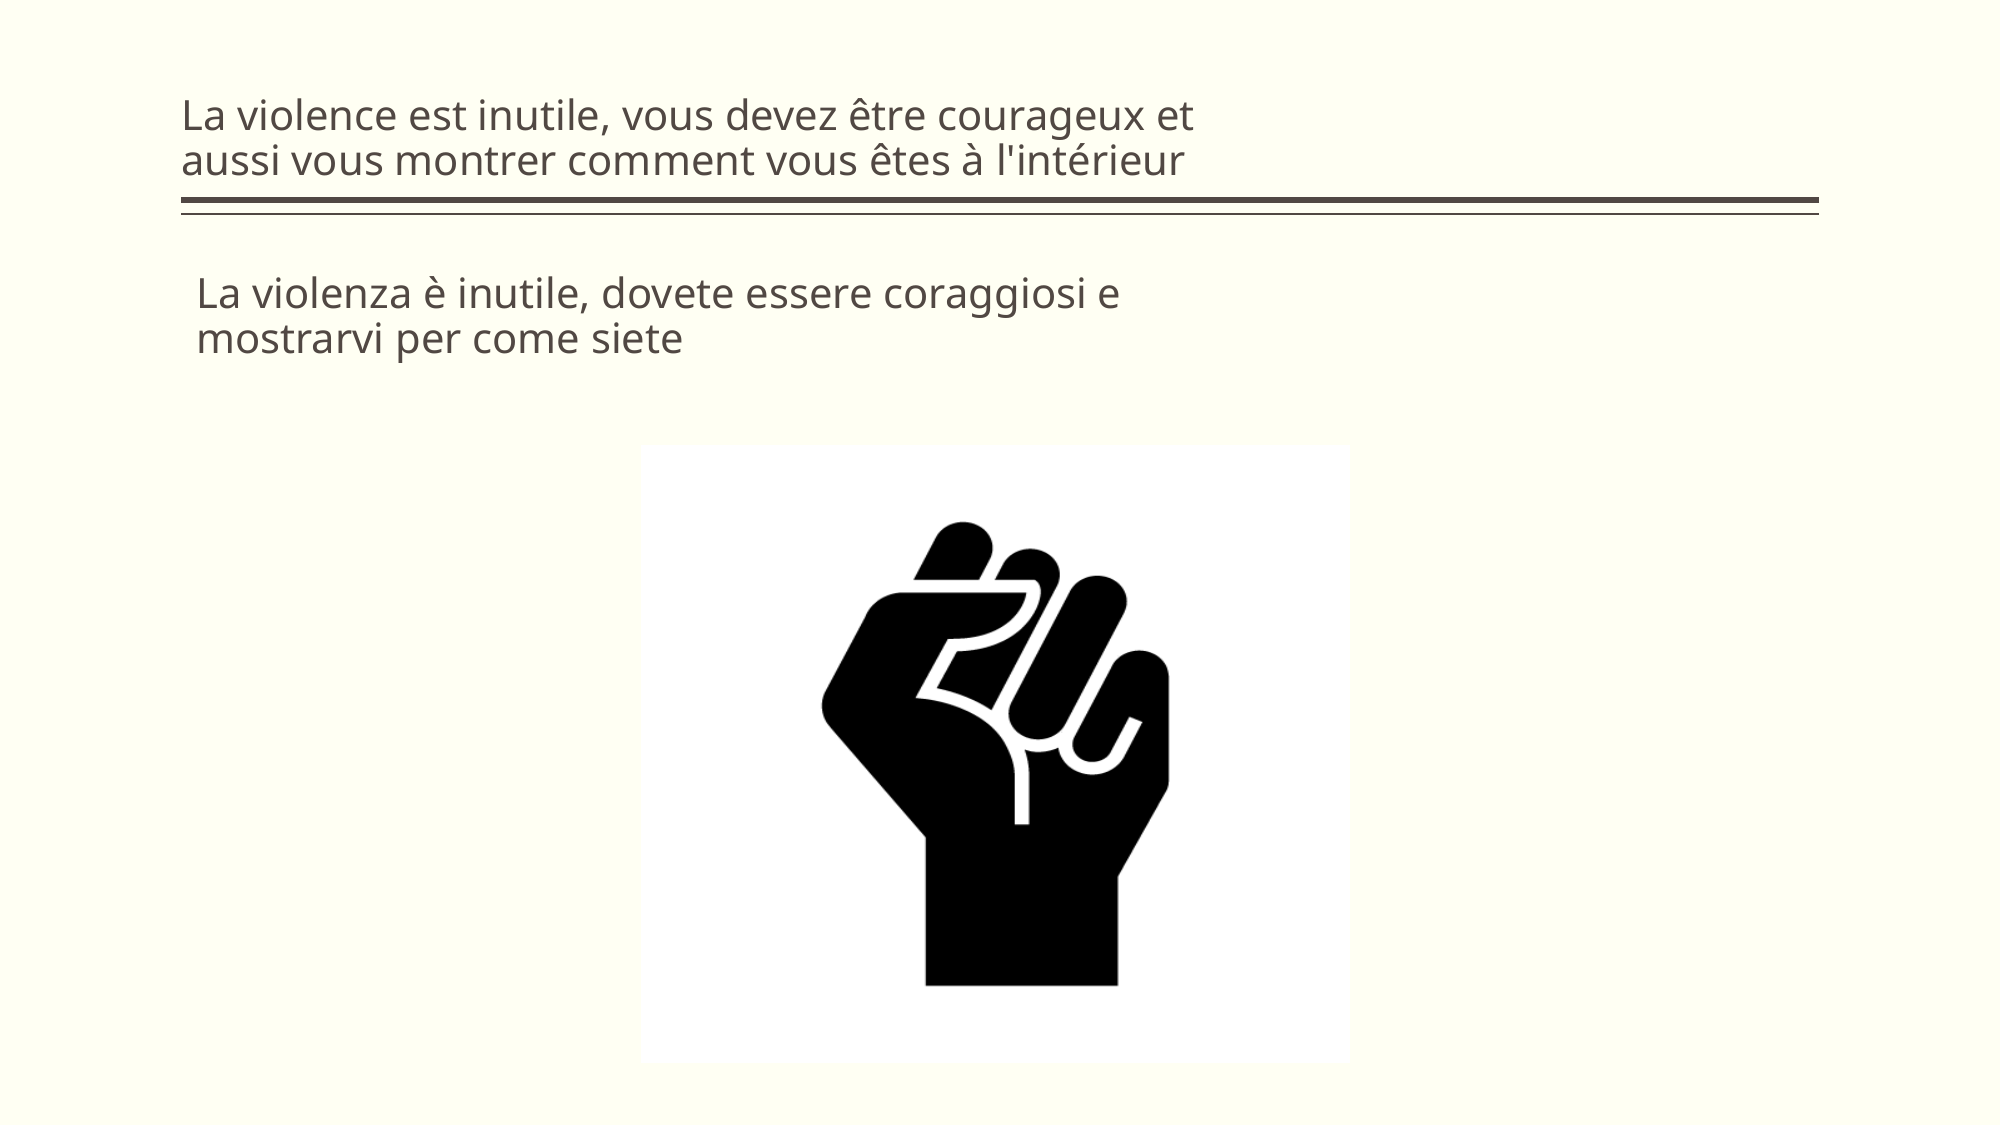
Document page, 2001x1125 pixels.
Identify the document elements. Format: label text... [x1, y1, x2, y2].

title La violence est inutile, vous devez être courageux et aussi vous montrer comment vous êtes à l'intérieur [181, 12, 1819, 193]
picture [641, 445, 1350, 1063]
text_box La violenza è inutile, dovete essere coraggiosi e mostrarvi per come siete [181, 265, 1806, 373]
